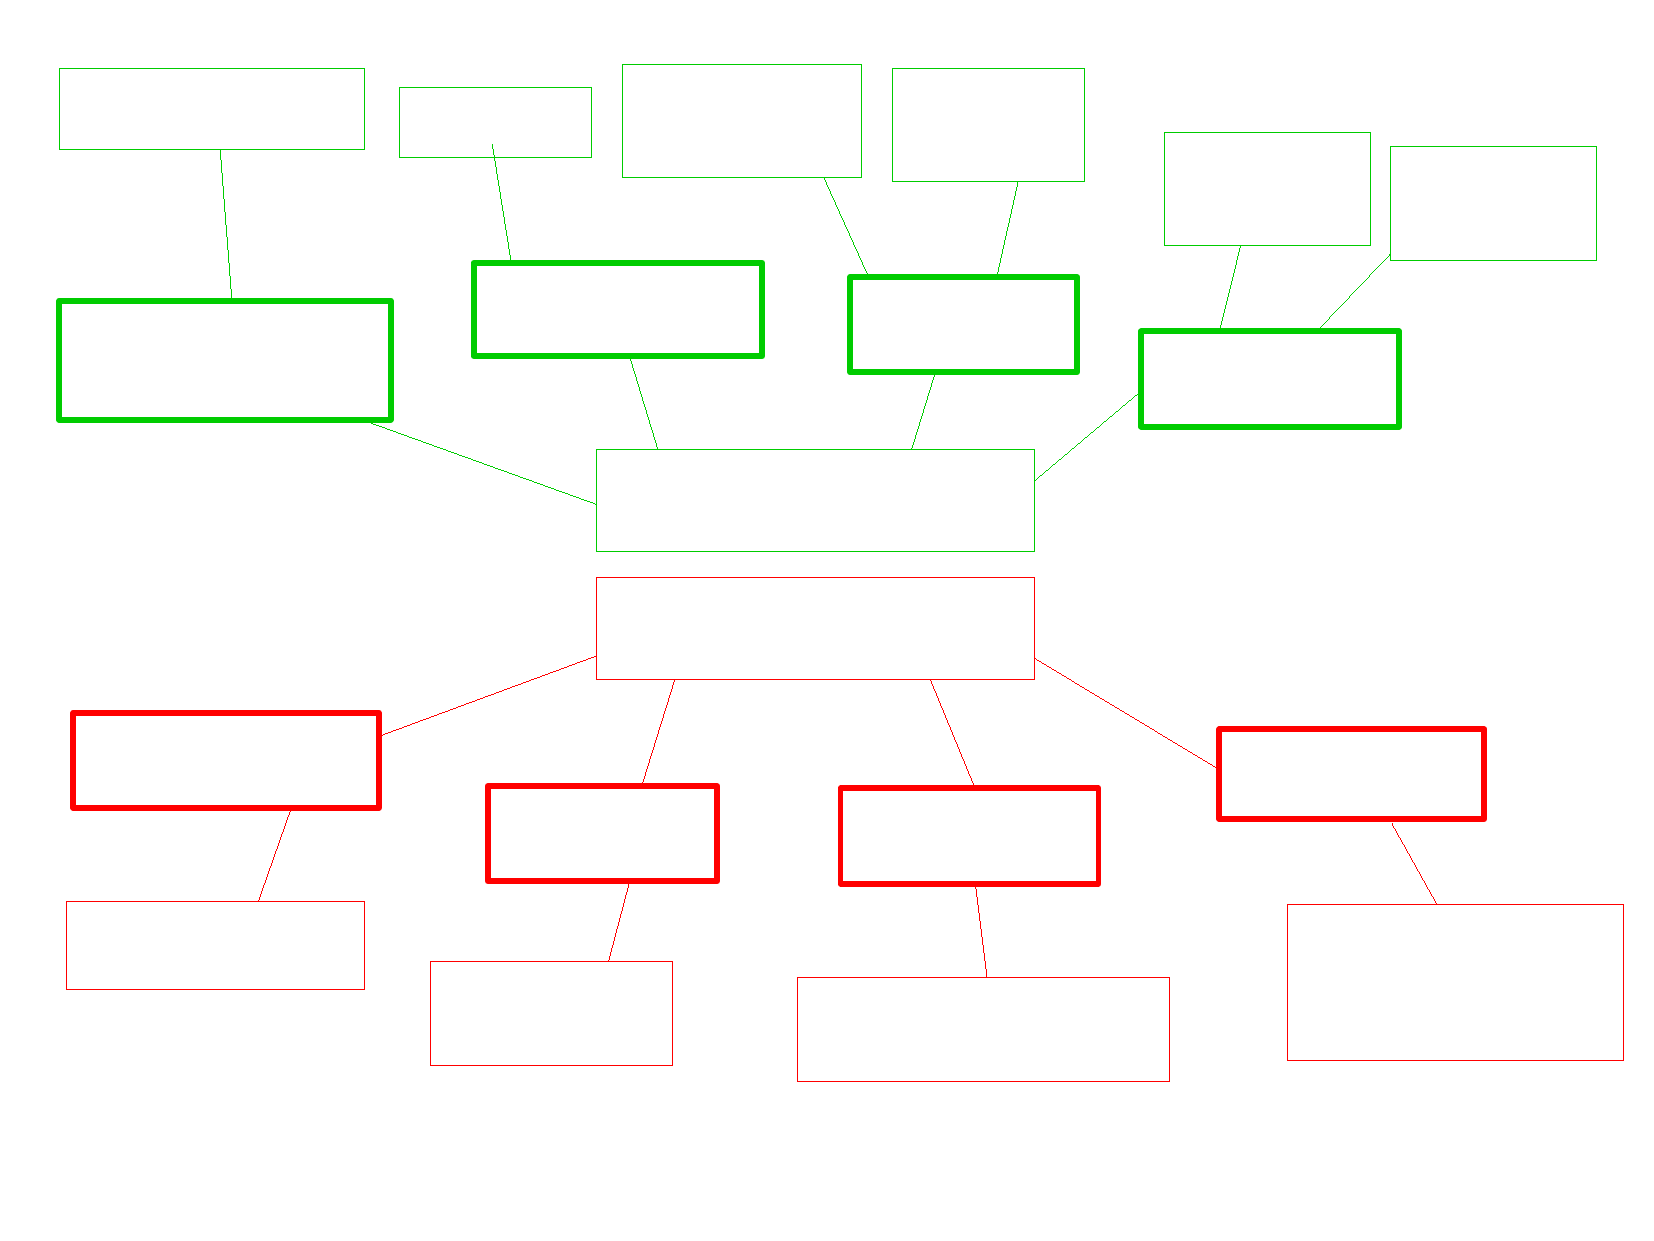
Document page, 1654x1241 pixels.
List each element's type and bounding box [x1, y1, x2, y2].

text_box [59, 300, 391, 420]
text_box [66, 901, 365, 990]
text_box [73, 712, 379, 808]
text_box [59, 68, 365, 150]
text_box [892, 68, 1085, 182]
text_box [1164, 132, 1371, 246]
text_box [840, 788, 1099, 884]
text_box [1219, 729, 1485, 820]
text_box [1141, 331, 1400, 427]
text_box [430, 961, 673, 1066]
text_box [1287, 904, 1624, 1061]
text_box [622, 64, 862, 178]
text_box [850, 276, 1078, 373]
text_box [1390, 146, 1597, 261]
text_box [399, 87, 592, 145]
text_box [487, 786, 718, 882]
text_box [797, 977, 1170, 1082]
text_box [473, 262, 763, 357]
